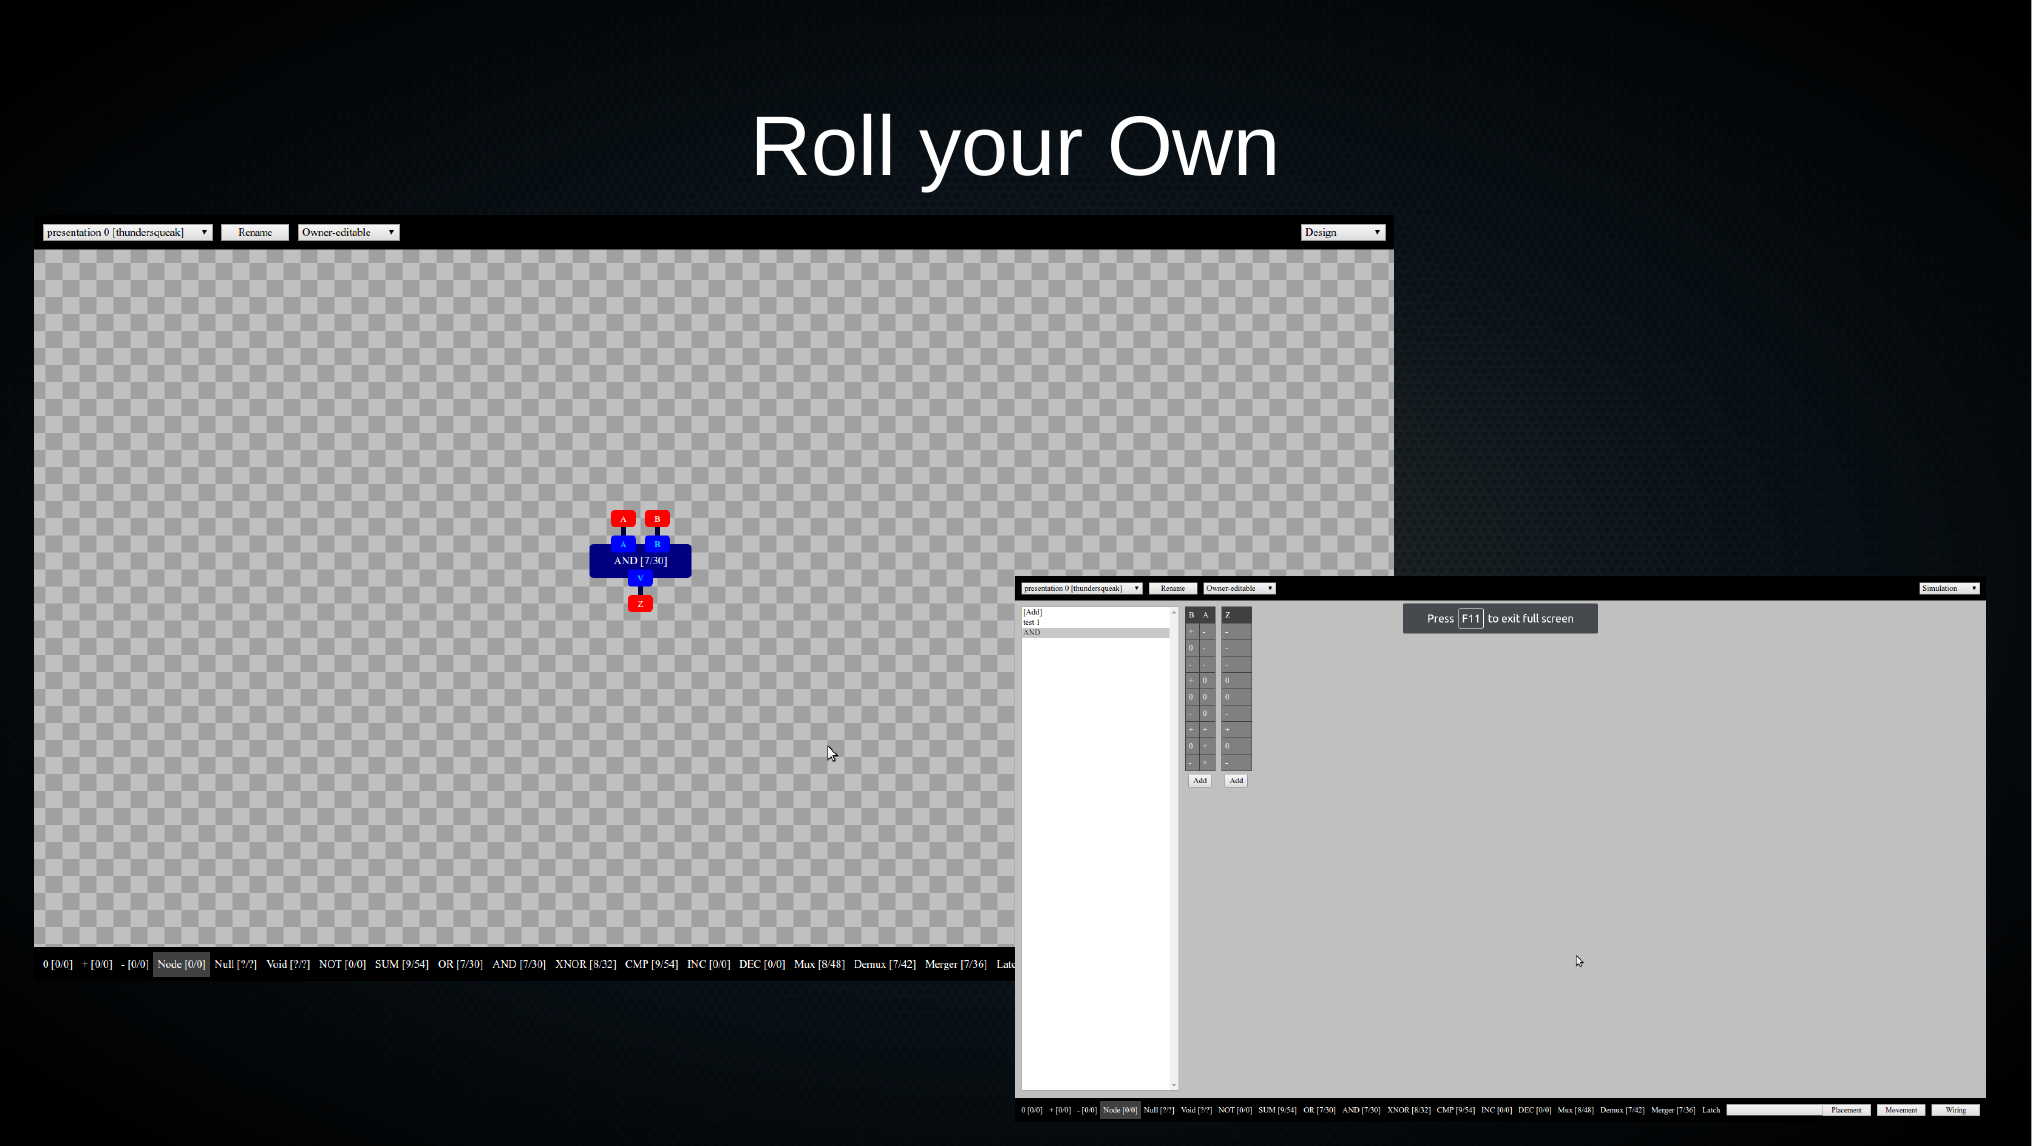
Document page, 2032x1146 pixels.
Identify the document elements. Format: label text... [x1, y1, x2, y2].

text_box Roll your Own [101, 45, 1930, 237]
picture [0, 0, 2032, 1146]
